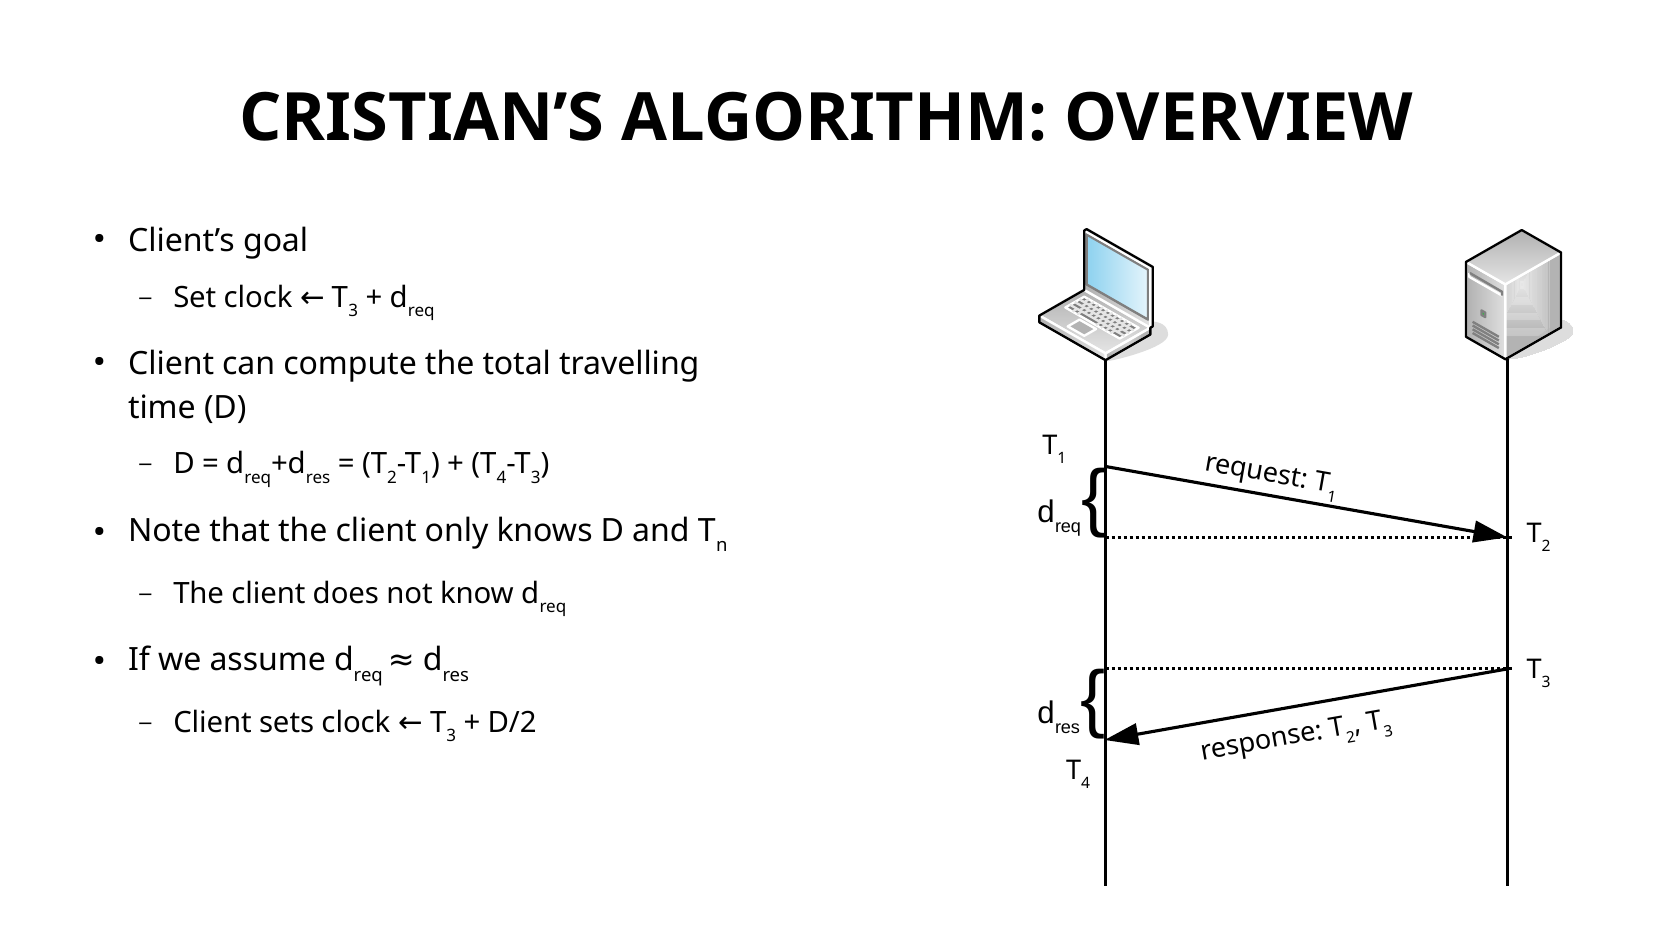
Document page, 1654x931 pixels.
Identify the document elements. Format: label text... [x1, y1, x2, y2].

title CRISTIAN’S ALGORITHM: OVERVIEW [82, 36, 1571, 193]
text_box response: T2, T3 [1181, 676, 1477, 781]
text_box T4 [1051, 747, 1114, 798]
text_box [1110, 322, 1167, 360]
text_box [1041, 231, 1151, 358]
text_box [1509, 320, 1573, 360]
text_box dres{ [1022, 648, 1130, 747]
text_box dreq{ [1022, 447, 1130, 547]
text_box [1468, 232, 1559, 357]
text_box T1 [1027, 418, 1091, 447]
text_box T3 [1511, 642, 1575, 697]
text_box T2 [1511, 506, 1575, 562]
list Client’s goal Set clock ← T3 + dreq Client can compute the total travelling time (D) D = dreq+dres = (T2-T1) + (T4-T3) Note that the client only knows D and Tn The client does not know dreq If we assume dreq ≈ dres Client sets clock ← T3 + D/2 [82, 217, 768, 757]
text_box request: T1 [1186, 432, 1452, 531]
